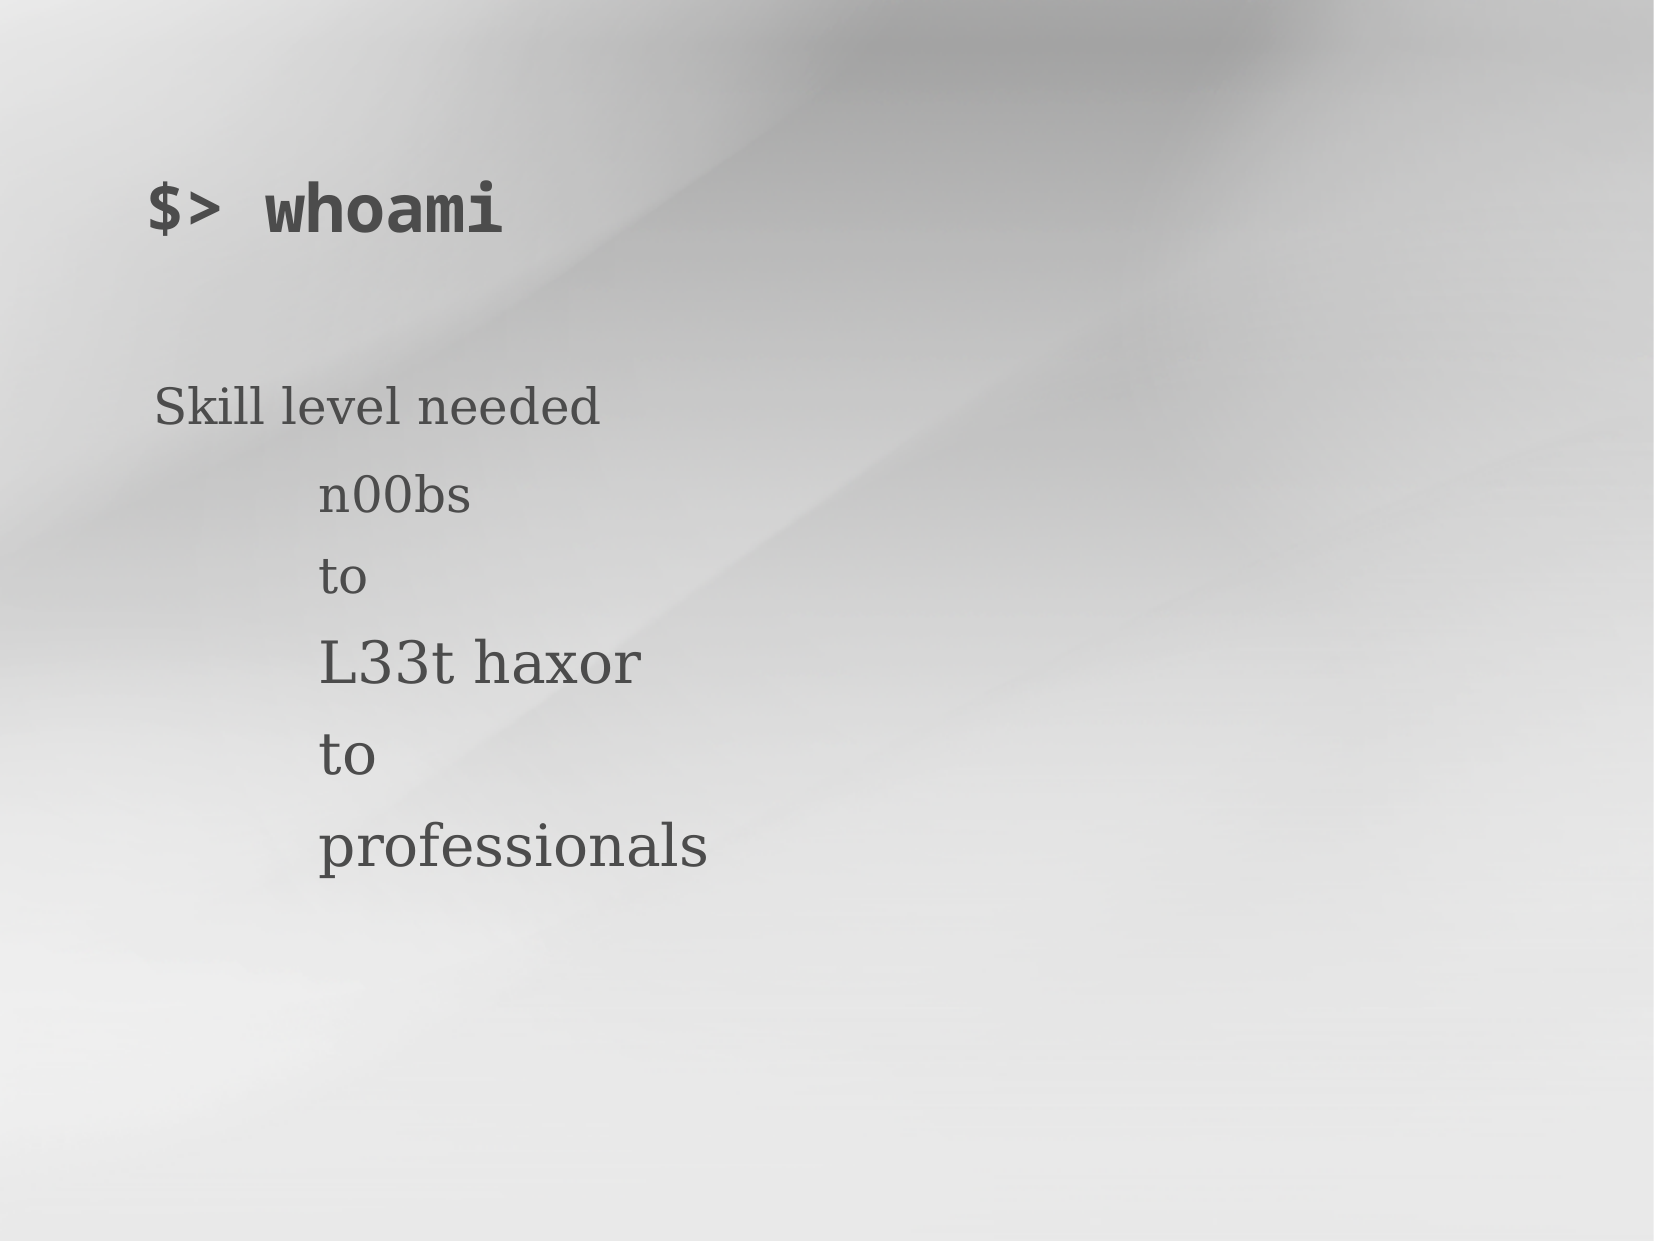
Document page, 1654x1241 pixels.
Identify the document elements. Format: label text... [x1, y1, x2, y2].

title $> whoami [121, 110, 1534, 290]
picture [0, 0, 1654, 1241]
list Skill level needed n00bs to L33t haxor to professionals [82, 290, 1571, 1109]
